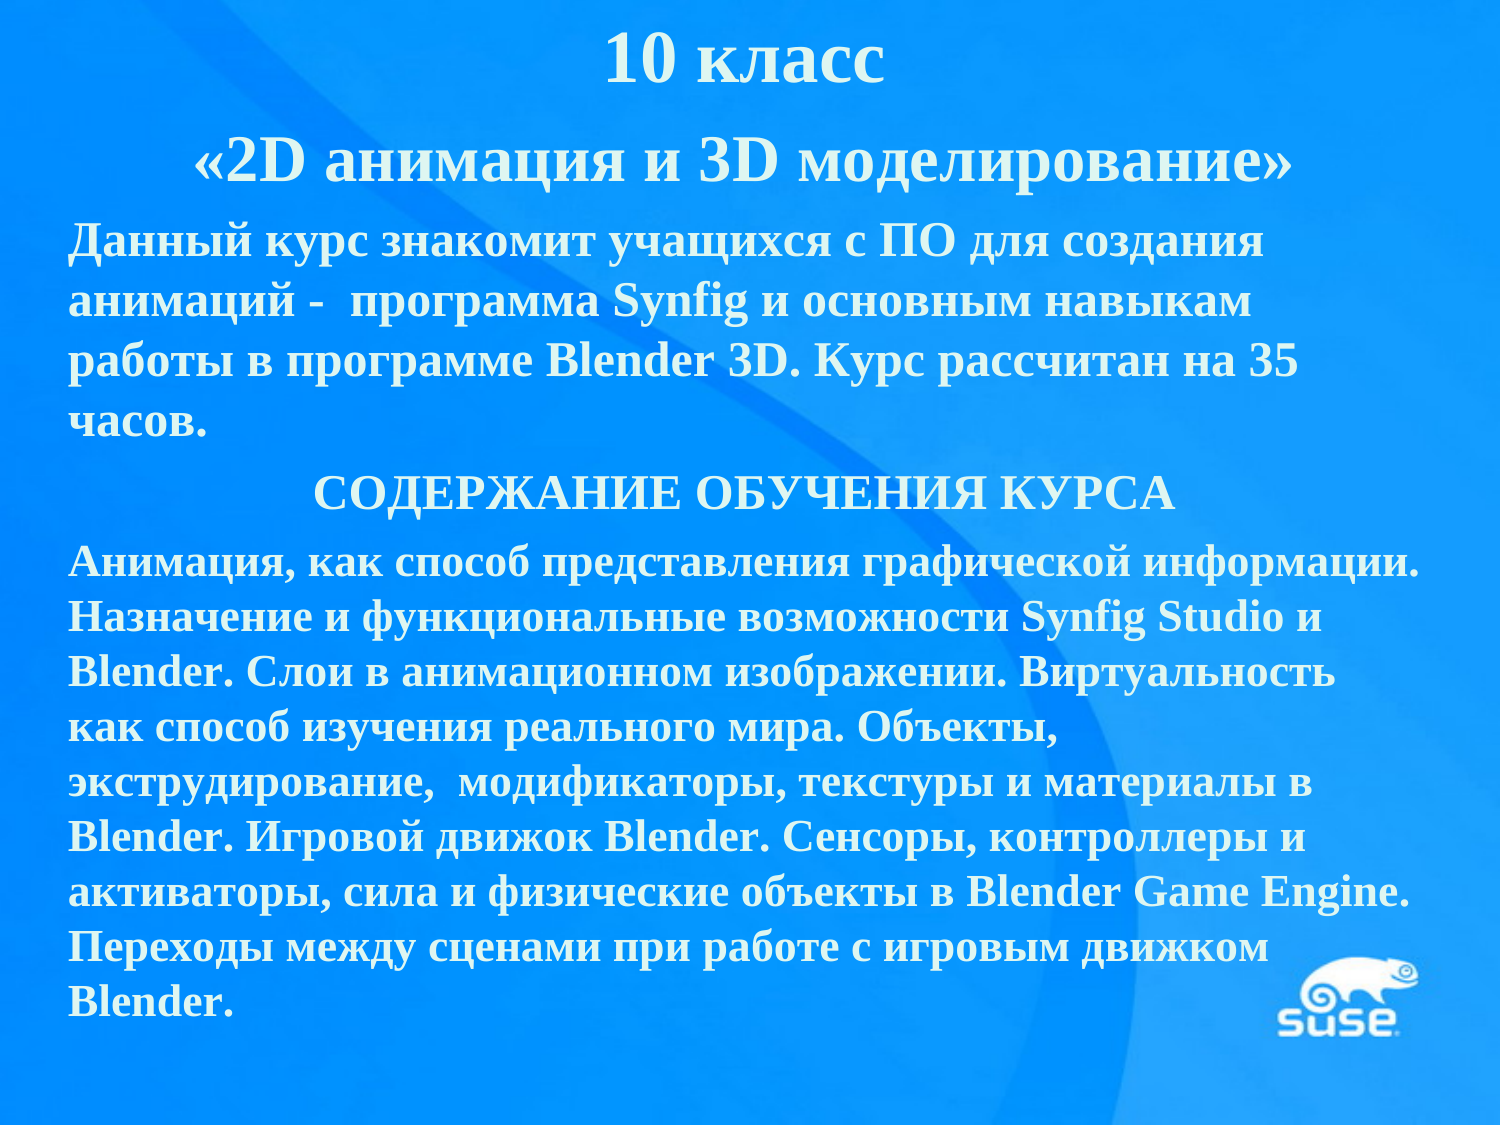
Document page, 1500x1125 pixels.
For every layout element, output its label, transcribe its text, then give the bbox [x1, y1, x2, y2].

picture [0, 0, 1500, 1125]
text_box 10 класс «2D анимация и 3D моделирование» Данный курс знакомит учащихся с ПО для создания анимаций - программа Synfig и основным навыкам работы в программе Blender 3D. Курс рассчитан на 35 часов. СОДЕРЖАНИЕ ОБУЧЕНИЯ КУРСА Анимация, как способ представления графической информации. Назначение и функциональные возможности Synfig Studio и Blender. Слои в анимационном изображении. Виртуальность как способ изучения реального мира. Объекты, экструдирование, модификаторы, текстуры и материалы в Blender. Игровой движок Blender. Сенсоры, контроллеры и активаторы, сила и физические объекты в Blender Game Engine. Переходы между сценами при работе с игровым движком Blender. [53, 0, 1436, 863]
